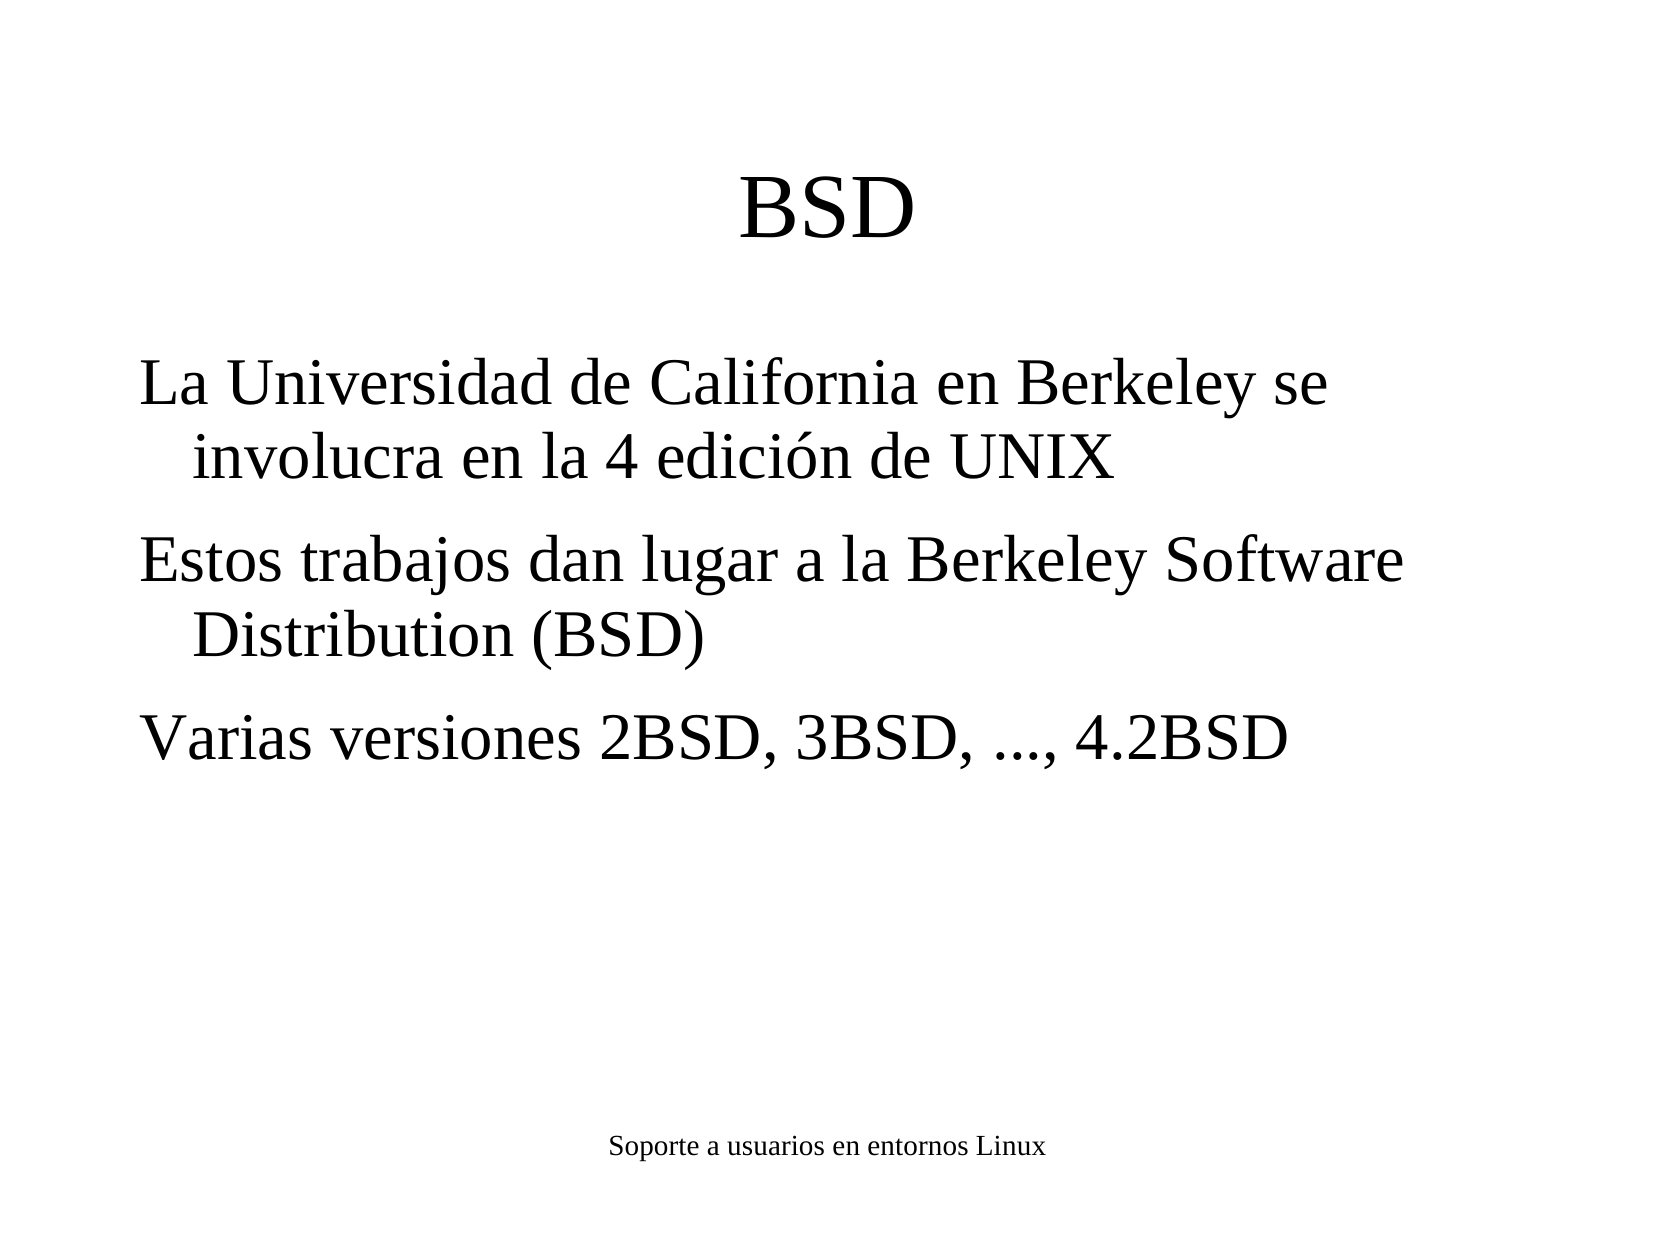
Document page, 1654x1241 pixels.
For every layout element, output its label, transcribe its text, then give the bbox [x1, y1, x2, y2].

list La Universidad de California en Berkeley se involucra en la 4 edición de UNIX Estos trabajos dan lugar a la Berkeley Software Distribution (BSD) Varias versiones 2BSD, 3BSD, ..., 4.2BSD [121, 344, 1534, 1127]
title BSD [121, 102, 1534, 311]
